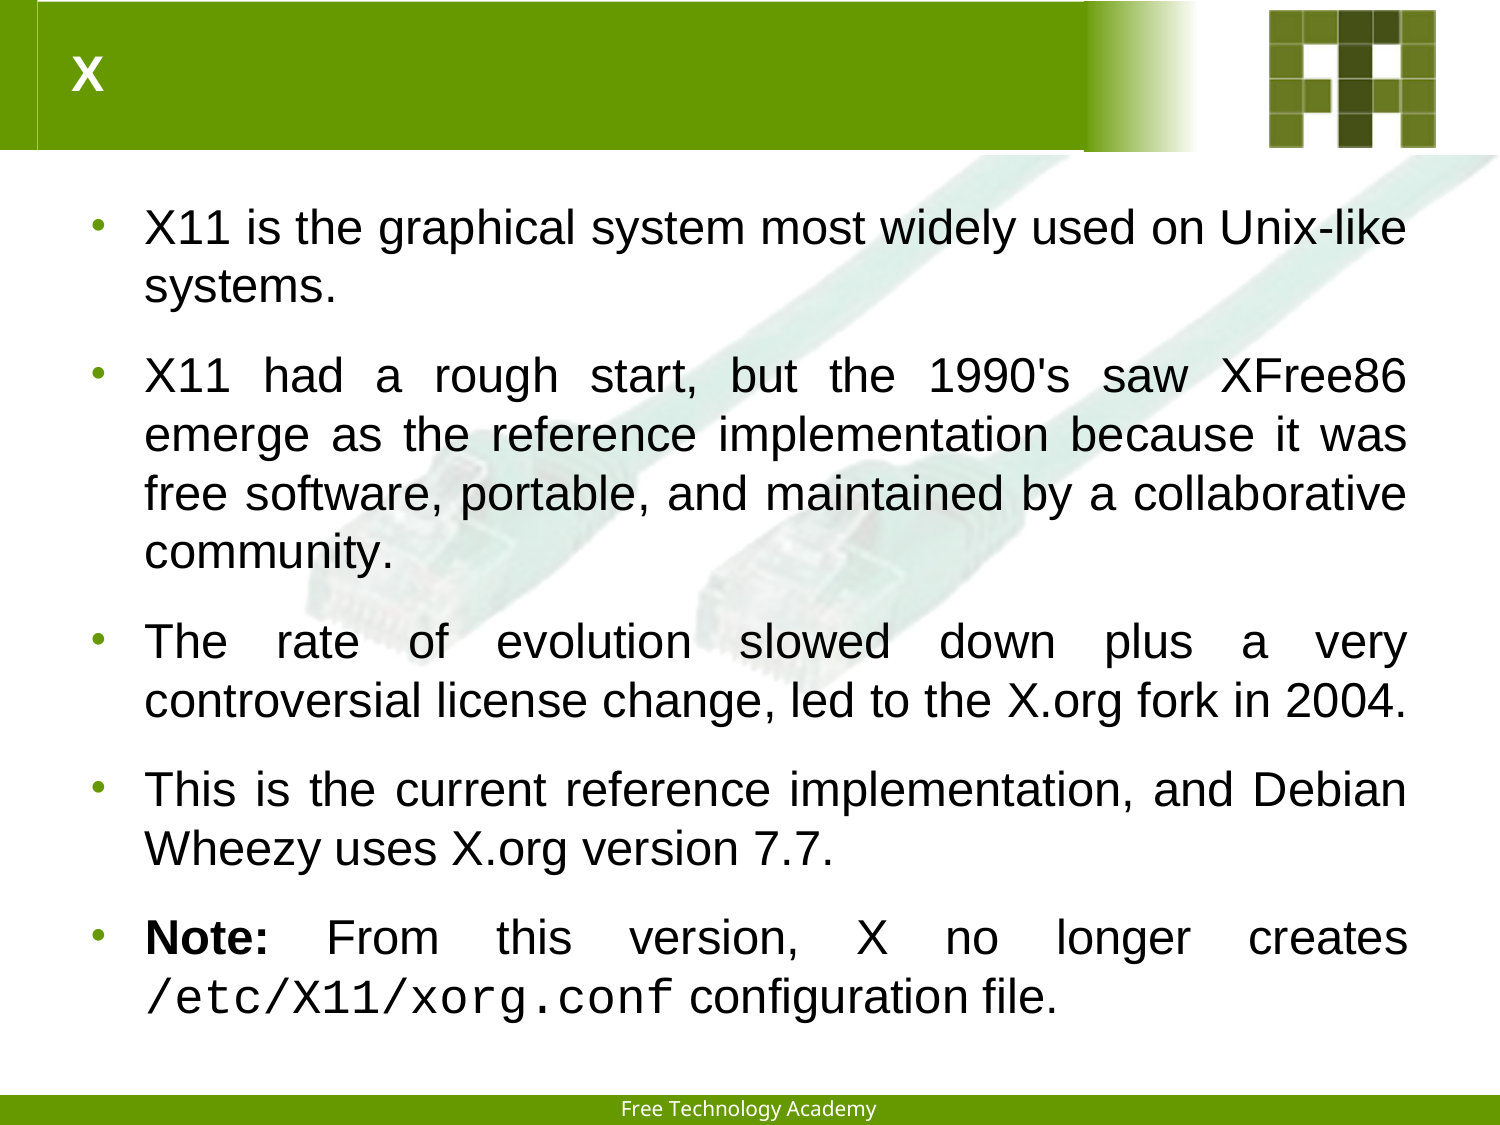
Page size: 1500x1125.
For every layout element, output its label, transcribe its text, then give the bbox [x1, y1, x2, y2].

list X11 is the graphical system most widely used on Unix-like systems. X11 had a rough start, but the 1990's saw XFree86 emerge as the reference implementation because it was free software, portable, and maintained by a collaborative community. The rate of evolution slowed down plus a very controversial license change, led to the X.org fork in 2004. This is the current reference implementation, and Debian Wheezy uses X.org version 7.7. Note: From this version, X no longer creates /etc/X11/xorg.conf configuration file. [75, 187, 1426, 1052]
title X [56, 1, 1107, 152]
picture [1269, 10, 1436, 148]
